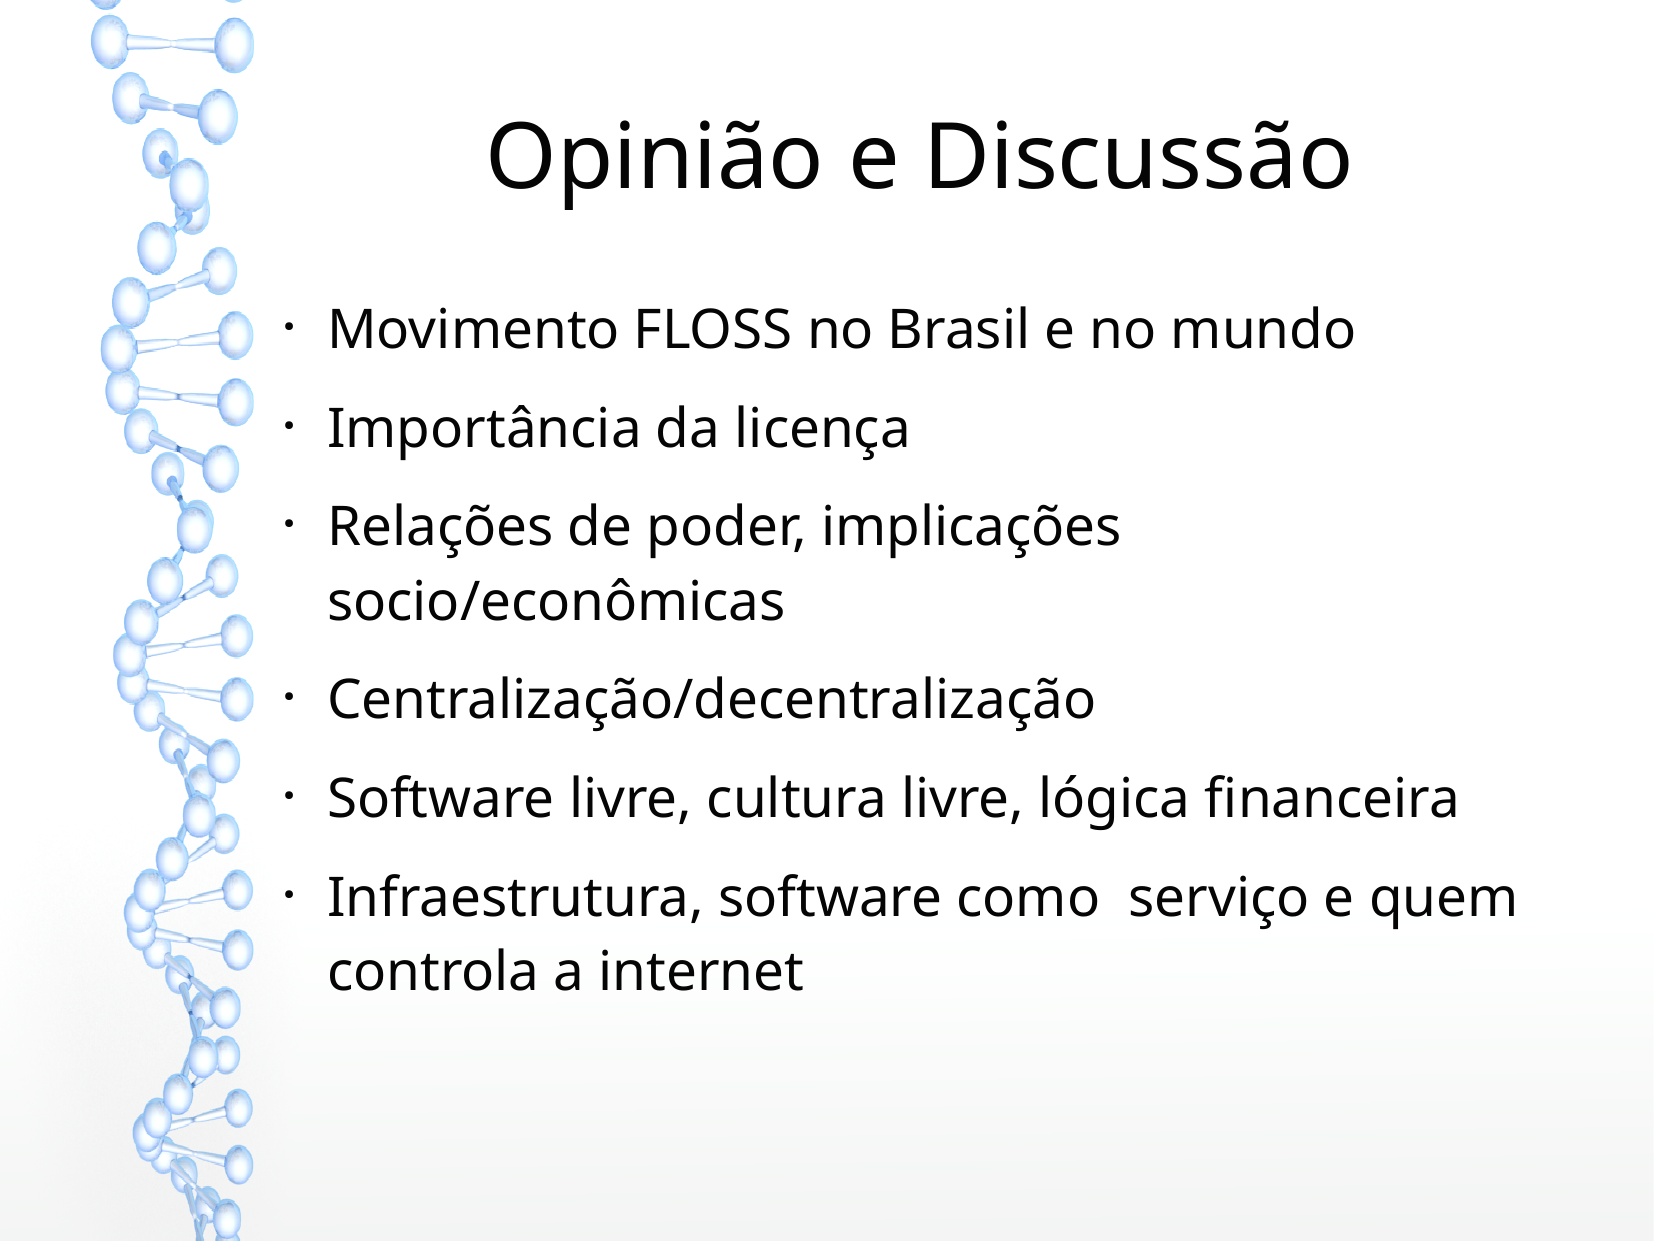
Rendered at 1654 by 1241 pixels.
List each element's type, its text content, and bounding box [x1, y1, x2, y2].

picture [0, 0, 1654, 1241]
list Movimento FLOSS no Brasil e no mundo Importância da licença Relações de poder, implicações socio/econômicas Centralização/decentralização Software livre, cultura livre, lógica financeira Infraestrutura, software como serviço e quem controla a internet [269, 290, 1538, 1010]
title Opinião e Discussão [269, 49, 1571, 257]
